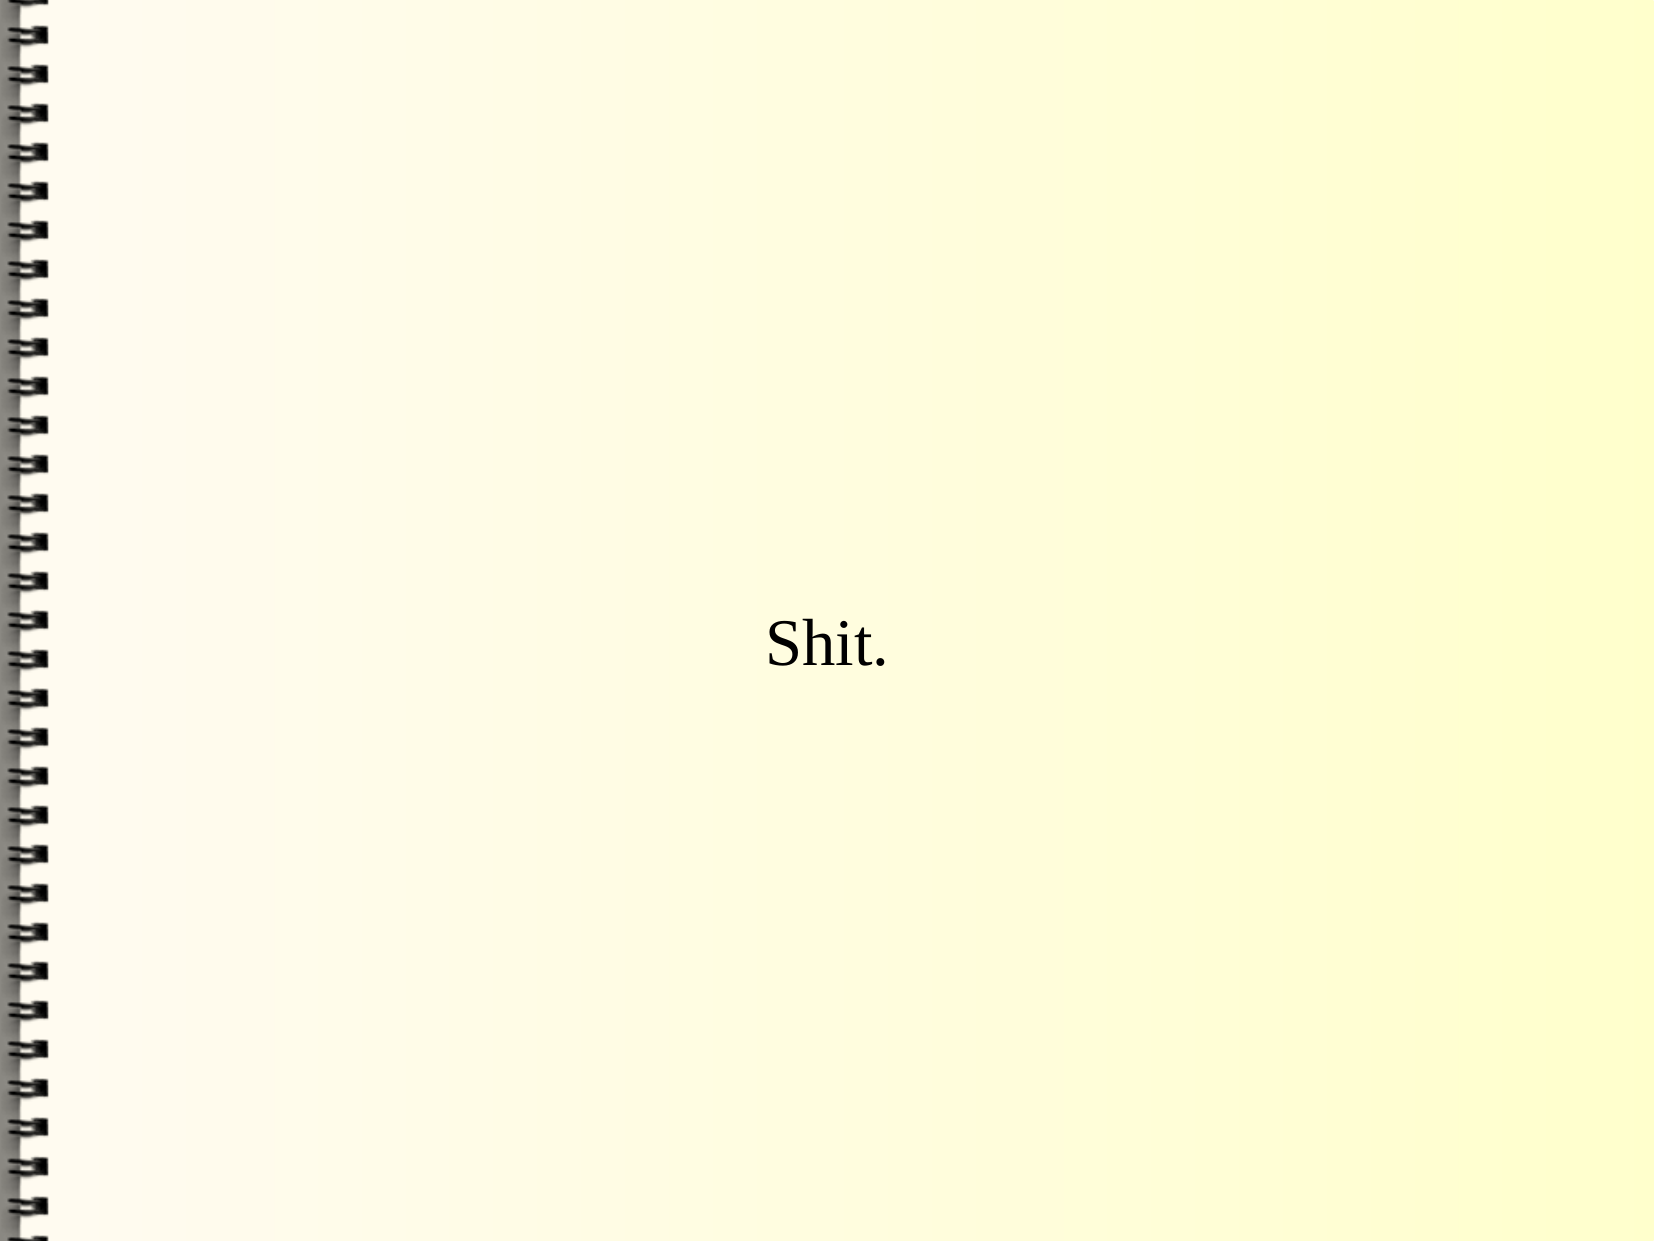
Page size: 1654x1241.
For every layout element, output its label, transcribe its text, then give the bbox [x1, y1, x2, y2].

picture [0, 0, 1654, 1241]
subtitle Shit. [121, 352, 1534, 1156]
